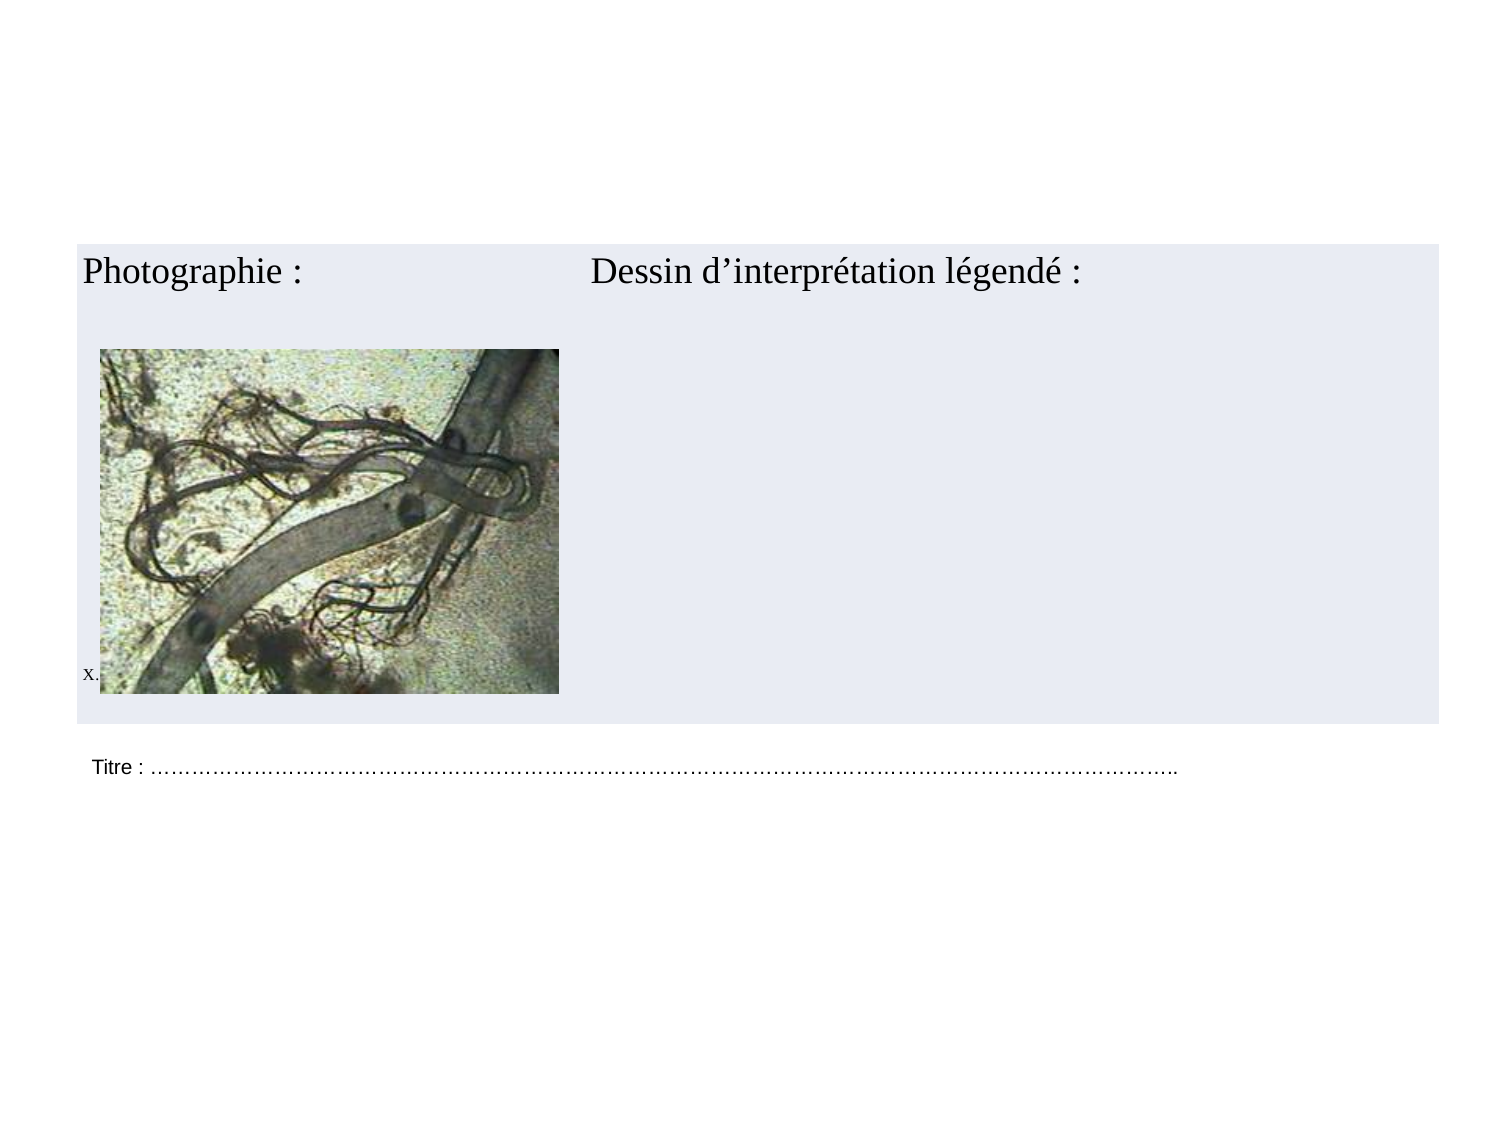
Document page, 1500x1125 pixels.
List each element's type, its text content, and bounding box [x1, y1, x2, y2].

table_cell [585, 326, 1439, 724]
table_header Photographie : [77, 244, 585, 326]
table_cell X….. [77, 326, 585, 724]
text_box Titre : ………………………………………………………………………………………………………………………………….. [76, 746, 1436, 832]
table_header Dessin d’interprétation légendé : [585, 244, 1439, 326]
picture [100, 349, 559, 694]
